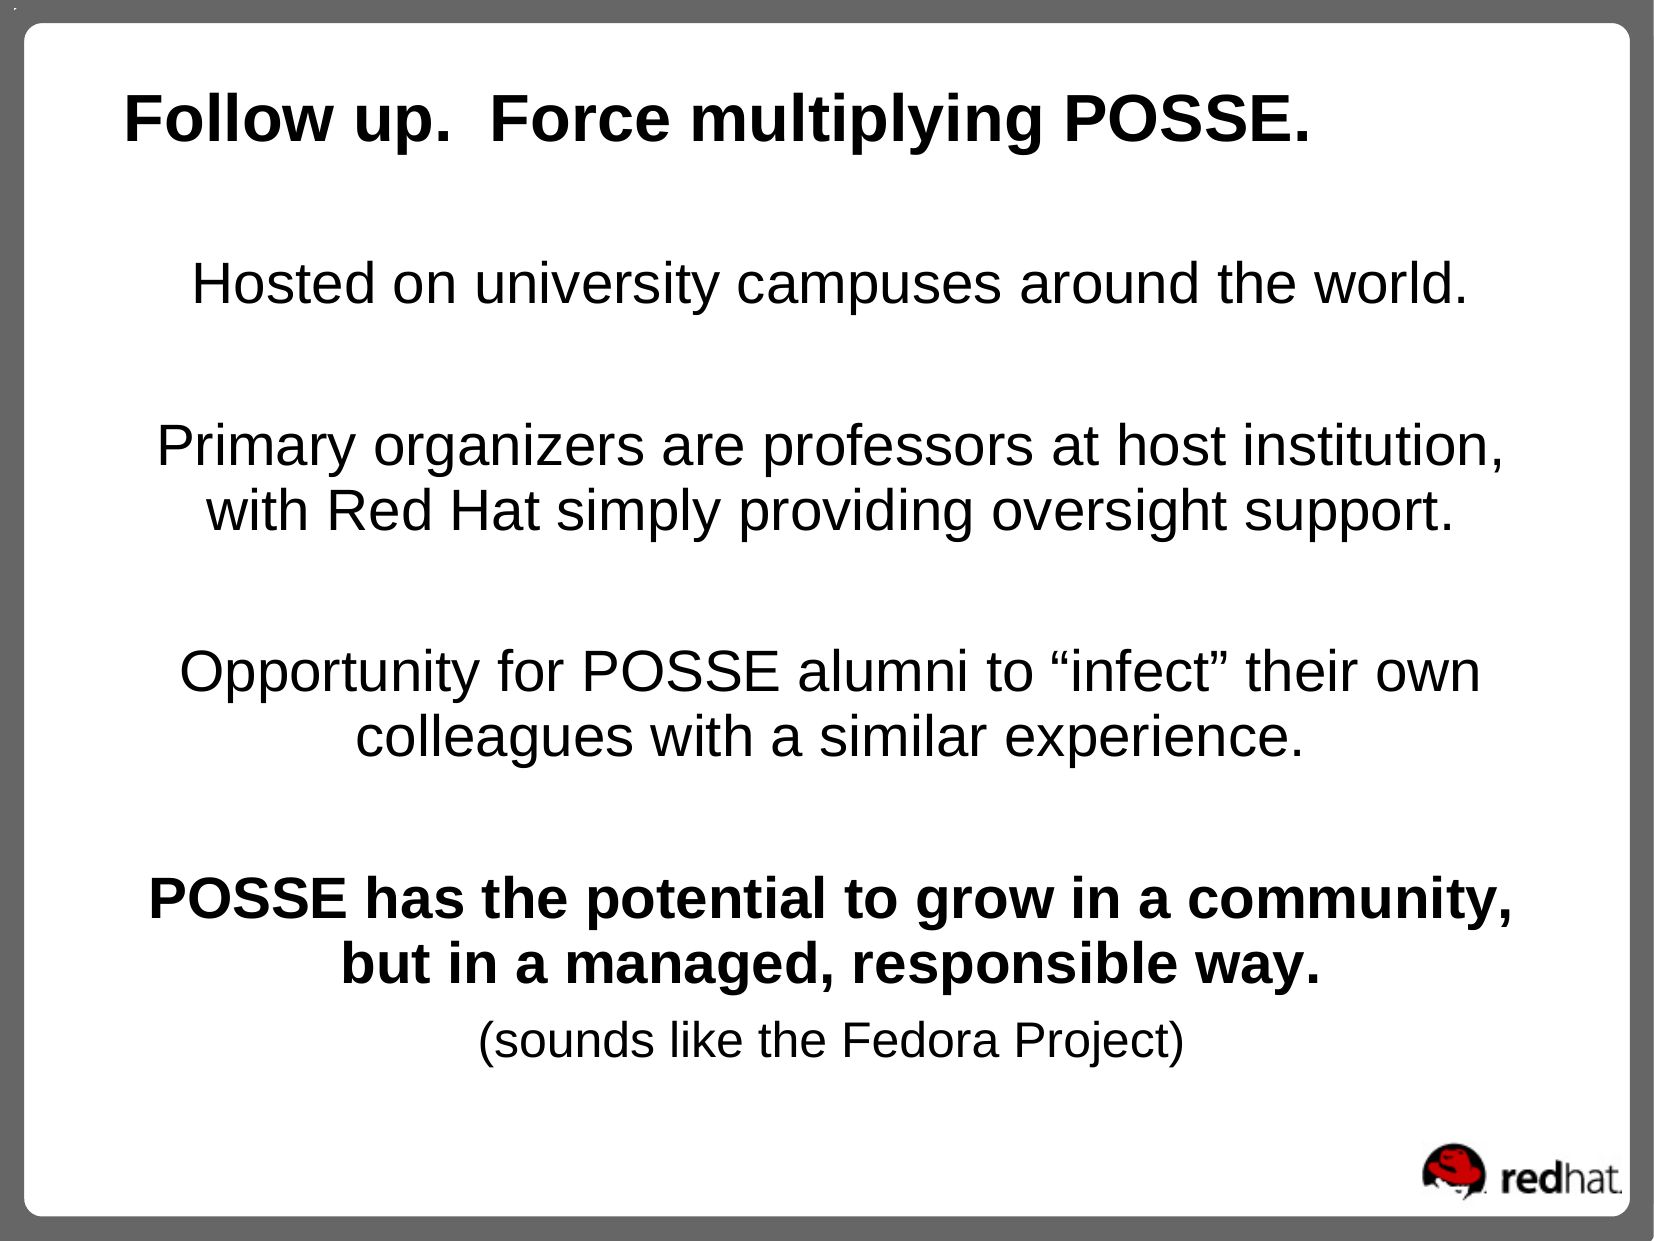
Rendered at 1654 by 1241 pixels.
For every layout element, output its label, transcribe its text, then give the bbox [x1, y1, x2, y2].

title Follow up. Force multiplying POSSE. [123, 63, 1530, 175]
picture [1421, 1141, 1622, 1209]
subtitle Hosted on university campuses around the world. Primary organizers are professors at host institution, with Red Hat simply providing oversight support. Opportunity for POSSE alumni to “infect” their own colleagues with a similar experience. POSSE has the potential to grow in a community, but in a managed, responsible way. (sounds like the Fedora Project) [128, 193, 1535, 1126]
